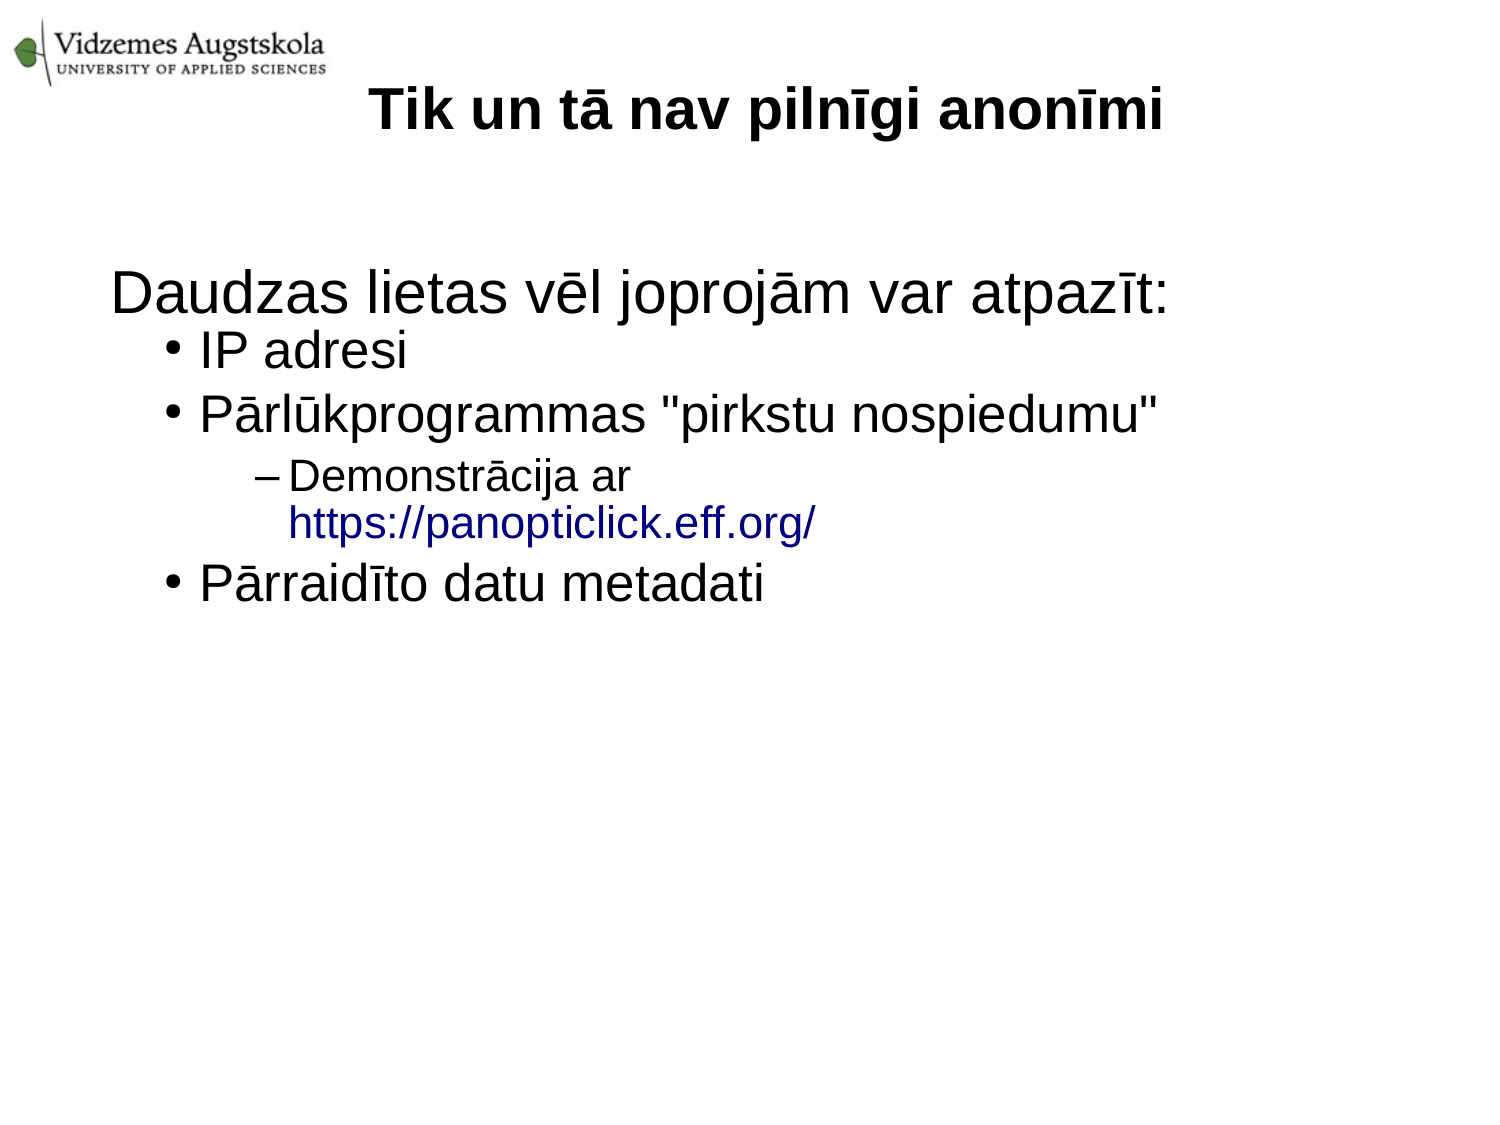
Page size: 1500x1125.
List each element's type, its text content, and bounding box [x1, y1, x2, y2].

title Tik un tā nav pilnīgi anonīmi [75, 44, 1425, 177]
picture [5, 2, 334, 102]
list Daudzas lietas vēl joprojām var atpazīt: IP adresi Pārlūkprogrammas "pirkstu nospiedumu" Demonstrācija ar https://panopticlick.eff.org/ Pārraidīto datu metadati [75, 259, 1395, 1075]
